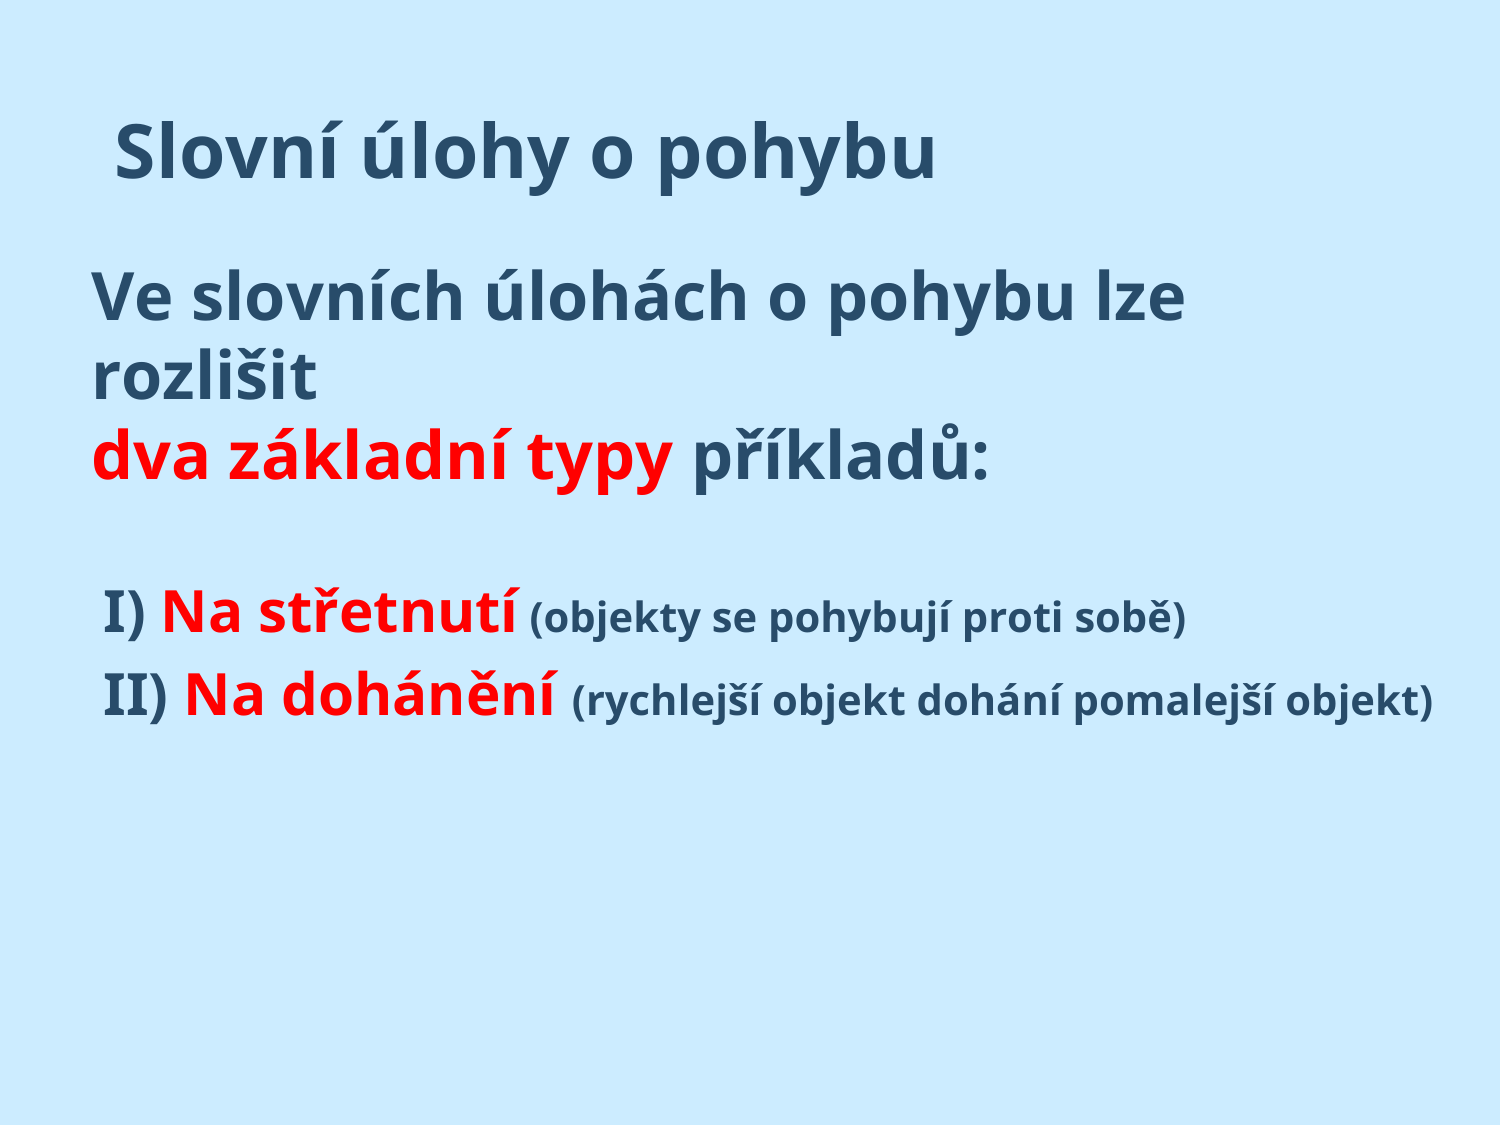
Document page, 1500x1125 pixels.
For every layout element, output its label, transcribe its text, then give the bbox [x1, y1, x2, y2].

text_box II) Na dohánění (rychlejší objekt dohání pomalejší objekt) [88, 645, 1412, 740]
text_box Ve slovních úlohách o pohybu lze rozlišit dva základní typy příkladů: [76, 278, 1424, 468]
text_box Slovní úlohy o pohybu [100, 78, 1447, 220]
text_box I) Na střetnutí (objekty se pohybují proti sobě) [88, 562, 1412, 645]
